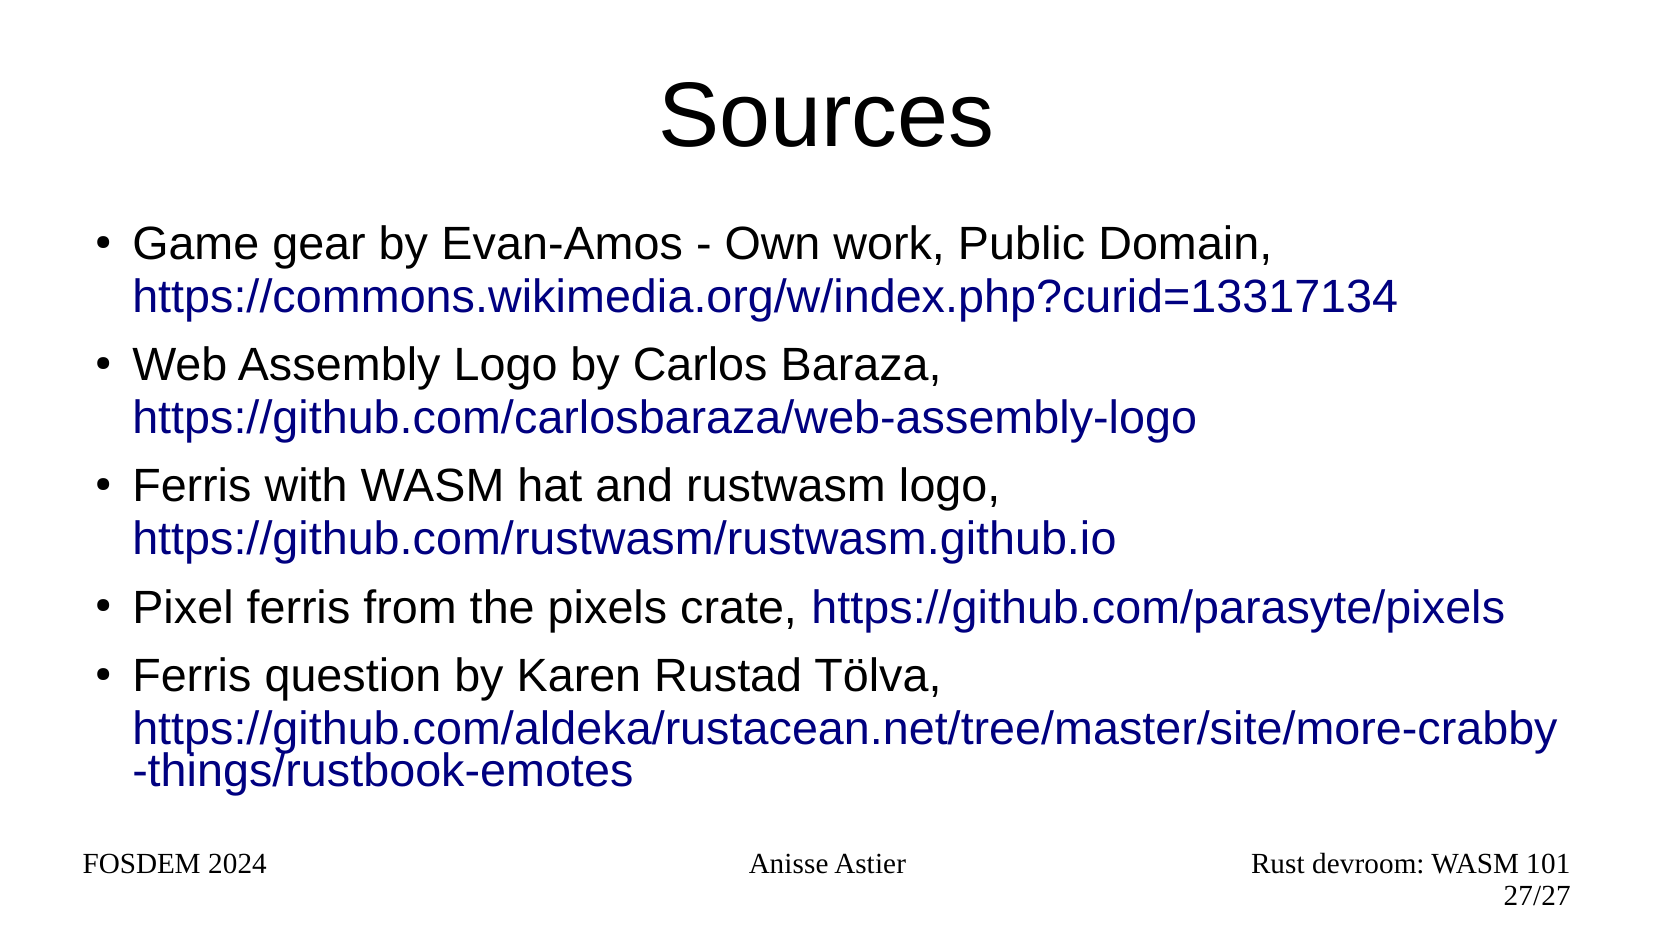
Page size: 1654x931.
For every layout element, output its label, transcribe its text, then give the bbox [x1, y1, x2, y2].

title Sources [82, 37, 1571, 193]
list Game gear by Evan-Amos - Own work, Public Domain, https://commons.wikimedia.org/w/index.php?curid=13317134 Web Assembly Logo by Carlos Baraza, https://github.com/carlosbaraza/web-assembly-logo Ferris with WASM hat and rustwasm logo, https://github.com/rustwasm/rustwasm.github.io Pixel ferris from the pixels crate, https://github.com/parasyte/pixels Ferris question by Karen Rustad Tölva, https://github.com/aldeka/rustacean.net/tree/master/site/more-crabby-things/rustbook-emotes [82, 217, 1571, 758]
